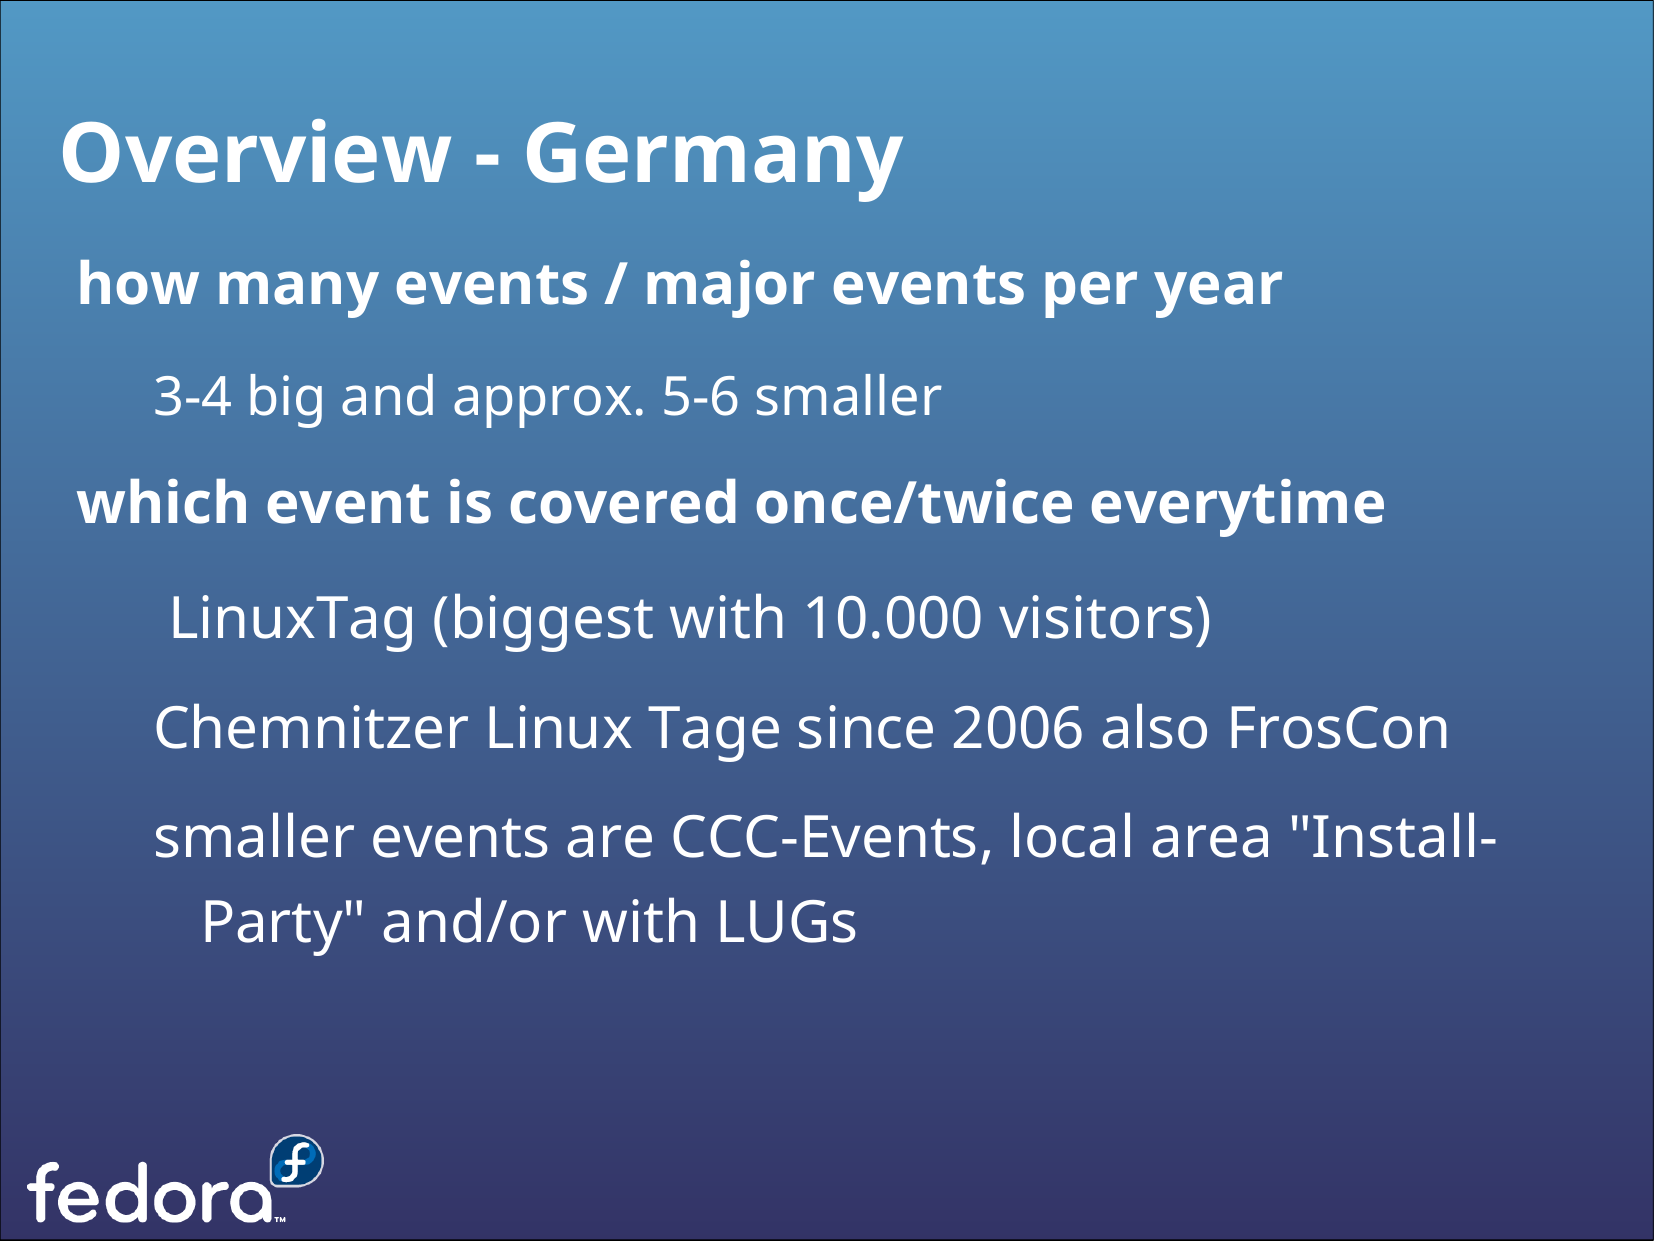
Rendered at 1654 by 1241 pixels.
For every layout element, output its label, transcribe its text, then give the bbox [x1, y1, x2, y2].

list how many events / major events per year 3-4 big and approx. 5-6 smaller which event is covered once/twice everytime LinuxTag (biggest with 10.000 visitors) Chemnitzer Linux Tage since 2006 also FrosCon smaller events are CCC-Events, local area "Install-Party" and/or with LUGs [59, 236, 1624, 1123]
title Overview - Germany [59, 88, 1624, 207]
picture [26, 1133, 325, 1223]
